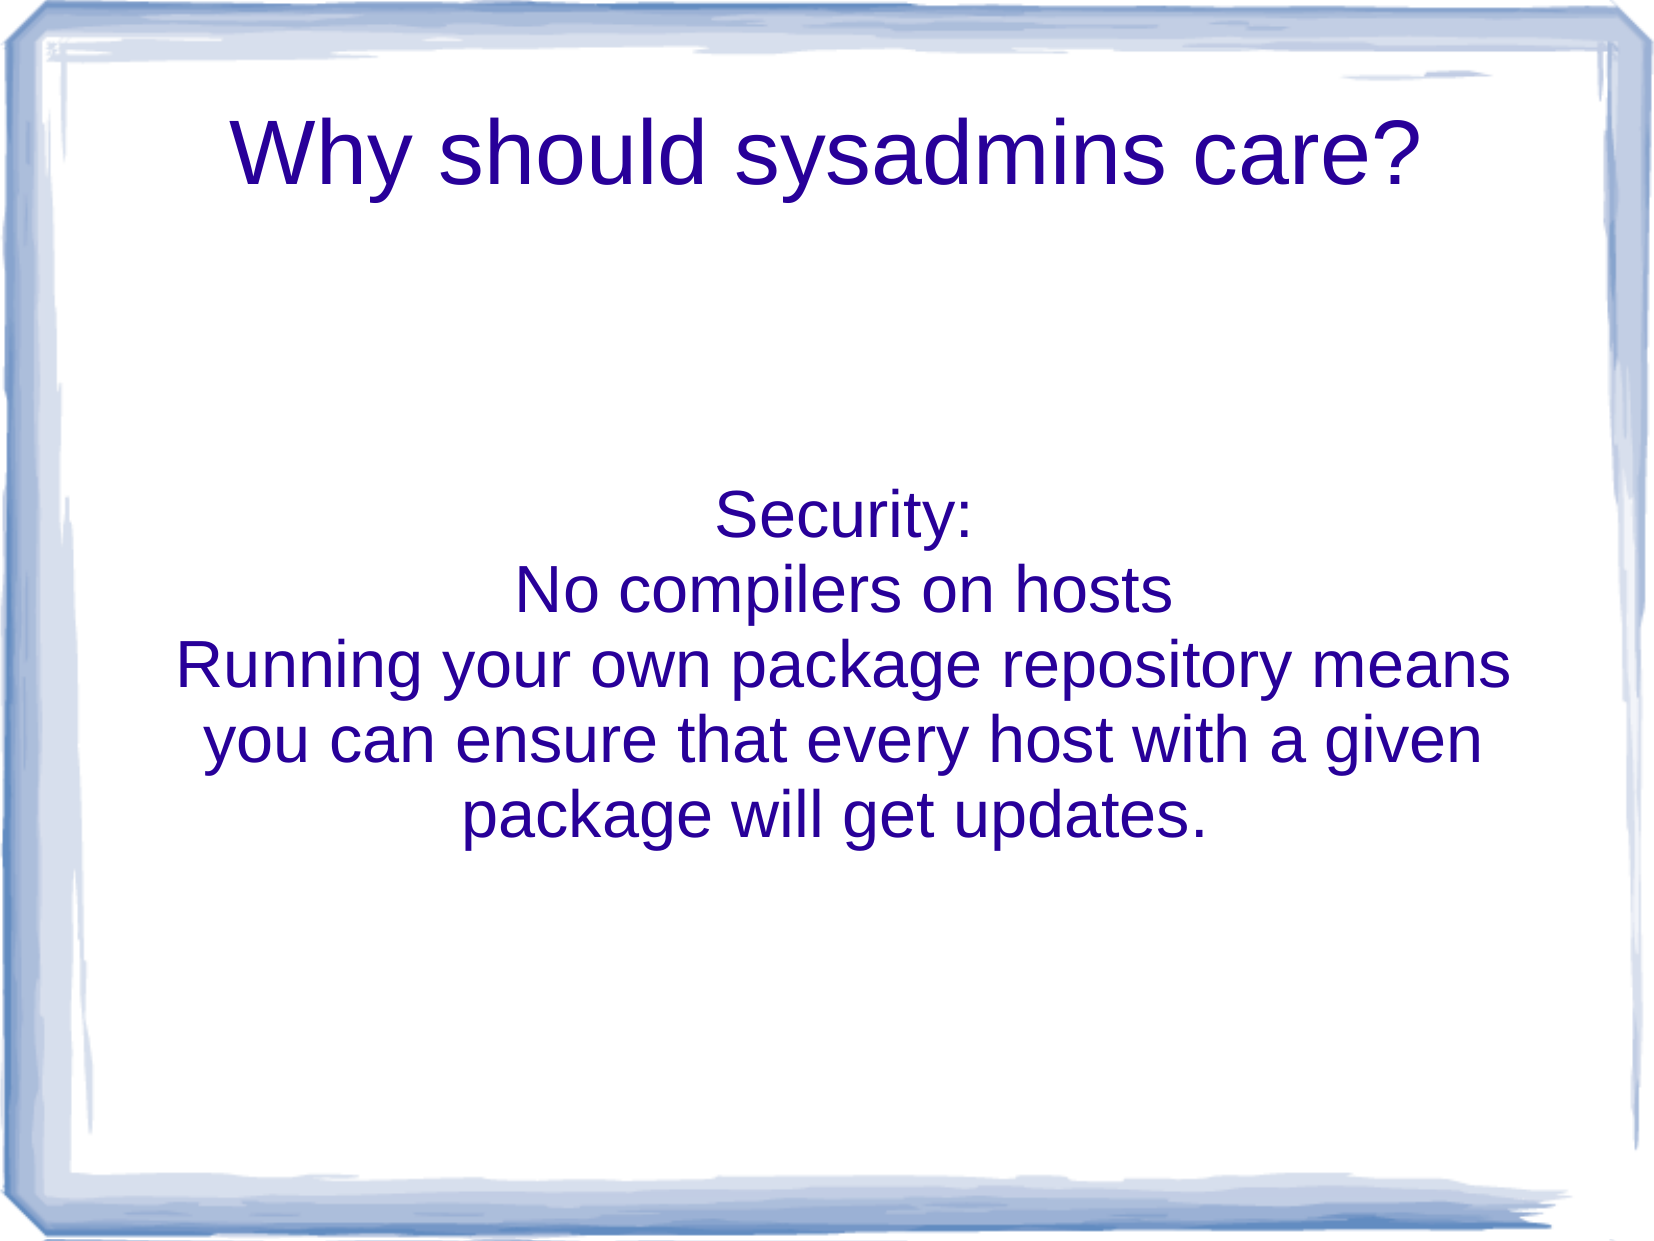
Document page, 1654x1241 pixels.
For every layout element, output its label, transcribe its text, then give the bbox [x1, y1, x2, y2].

subtitle Security: No compilers on hosts Running your own package repository means you can ensure that every host with a given package will get updates. [118, 332, 1571, 997]
picture [0, 0, 1654, 1241]
title Why should sysadmins care? [82, 56, 1571, 250]
